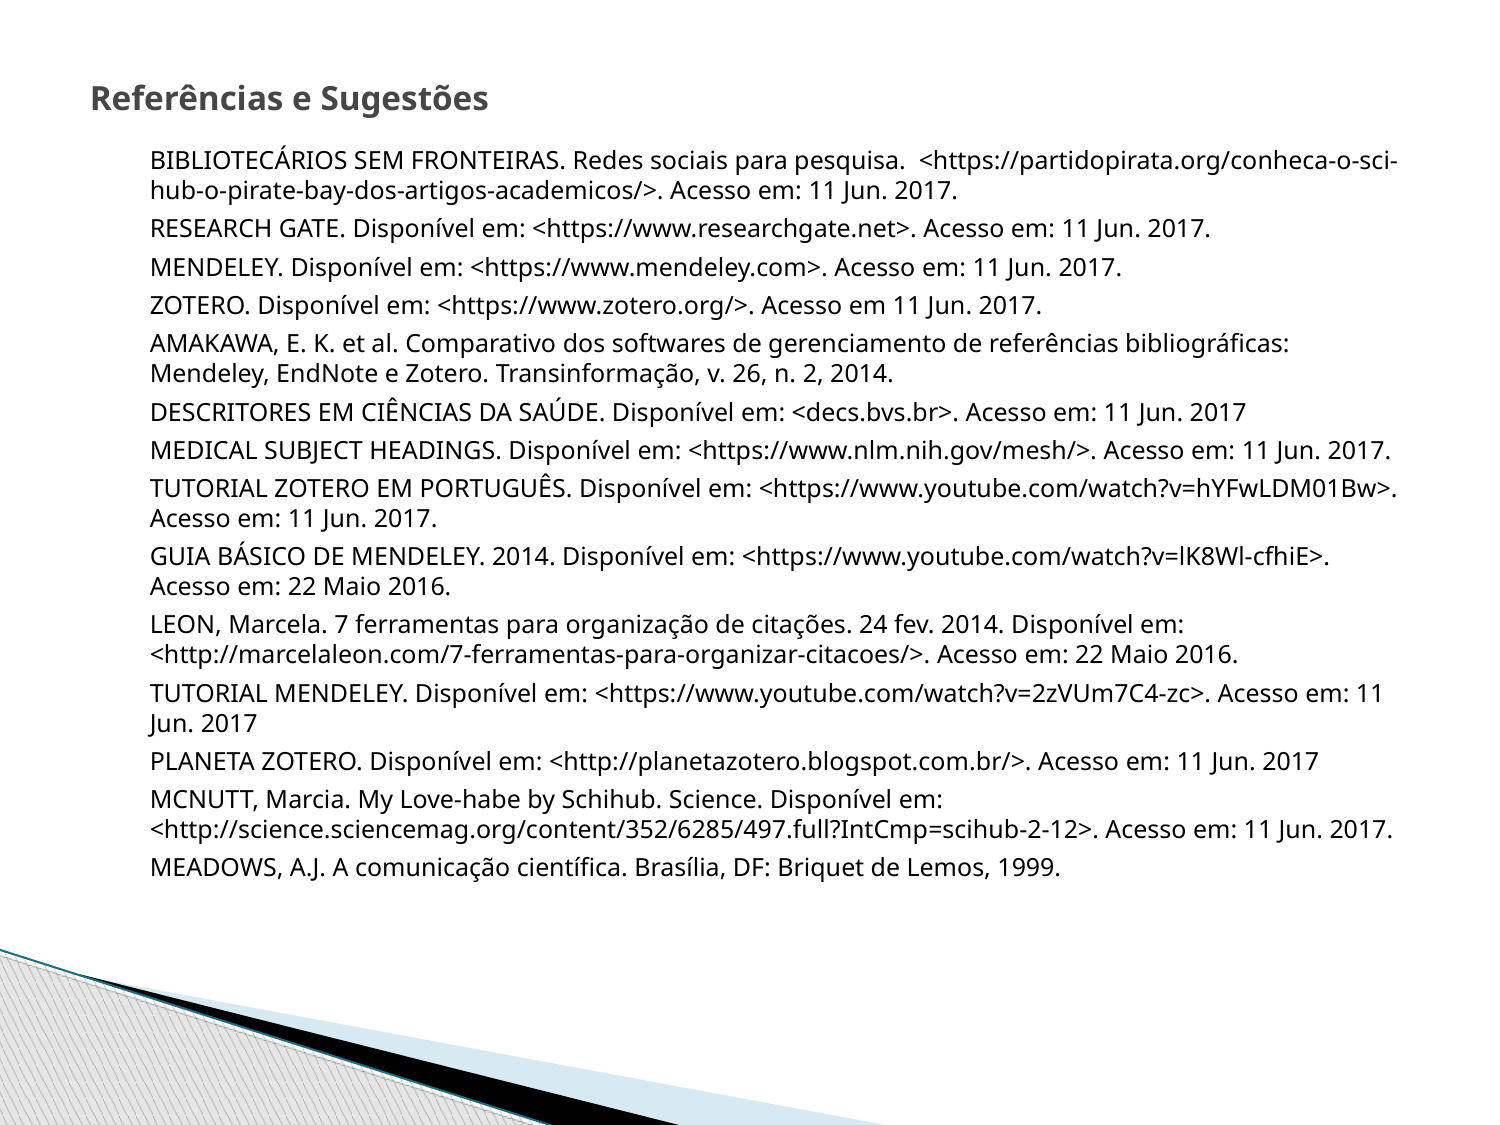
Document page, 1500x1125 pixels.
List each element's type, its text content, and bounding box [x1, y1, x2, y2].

list BIBLIOTECÁRIOS SEM FRONTEIRAS. Redes sociais para pesquisa. <https://partidopirata.org/conheca-o-sci-hub-o-pirate-bay-dos-artigos-academicos/>. Acesso em: 11 Jun. 2017. RESEARCH GATE. Disponível em: <https://www.researchgate.net>. Acesso em: 11 Jun. 2017. MENDELEY. Disponível em: <https://www.mendeley.com>. Acesso em: 11 Jun. 2017. ZOTERO. Disponível em: <https://www.zotero.org/>. Acesso em 11 Jun. 2017. AMAKAWA, E. K. et al. Comparativo dos softwares de gerenciamento de referências bibliográficas: Mendeley, EndNote e Zotero. Transinformação, v. 26, n. 2, 2014. DESCRITORES EM CIÊNCIAS DA SAÚDE. Disponível em: <decs.bvs.br>. Acesso em: 11 Jun. 2017 MEDICAL SUBJECT HEADINGS. Disponível em: <https://www.nlm.nih.gov/mesh/>. Acesso em: 11 Jun. 2017. TUTORIAL ZOTERO EM PORTUGUÊS. Disponível em: <https://www.youtube.com/watch?v=hYFwLDM01Bw>. Acesso em: 11 Jun. 2017. GUIA BÁSICO DE MENDELEY. 2014. Disponível em: <https://www.youtube.com/watch?v=lK8Wl-cfhiE>. Acesso em: 22 Maio 2016. LEON, Marcela. 7 ferramentas para organização de citações. 24 fev. 2014. Disponível em: <http://marcelaleon.com/7-ferramentas-para-organizar-citacoes/>. Acesso em: 22 Maio 2016. TUTORIAL MENDELEY. Disponível em: <https://www.youtube.com/watch?v=2zVUm7C4-zc>. Acesso em: 11 Jun. 2017 PLANETA ZOTERO. Disponível em: <http://planetazotero.blogspot.com.br/>. Acesso em: 11 Jun. 2017 MCNUTT, Marcia. My Love-habe by Schihub. Science. Disponível em: <http://science.sciencemag.org/content/352/6285/497.full?IntCmp=scihub-2-12>. Acesso em: 11 Jun. 2017. MEADOWS, A.J. A comunicação científica. Brasília, DF: Briquet de Lemos, 1999. [75, 149, 1425, 986]
title Referências e Sugestões [75, 45, 1425, 149]
